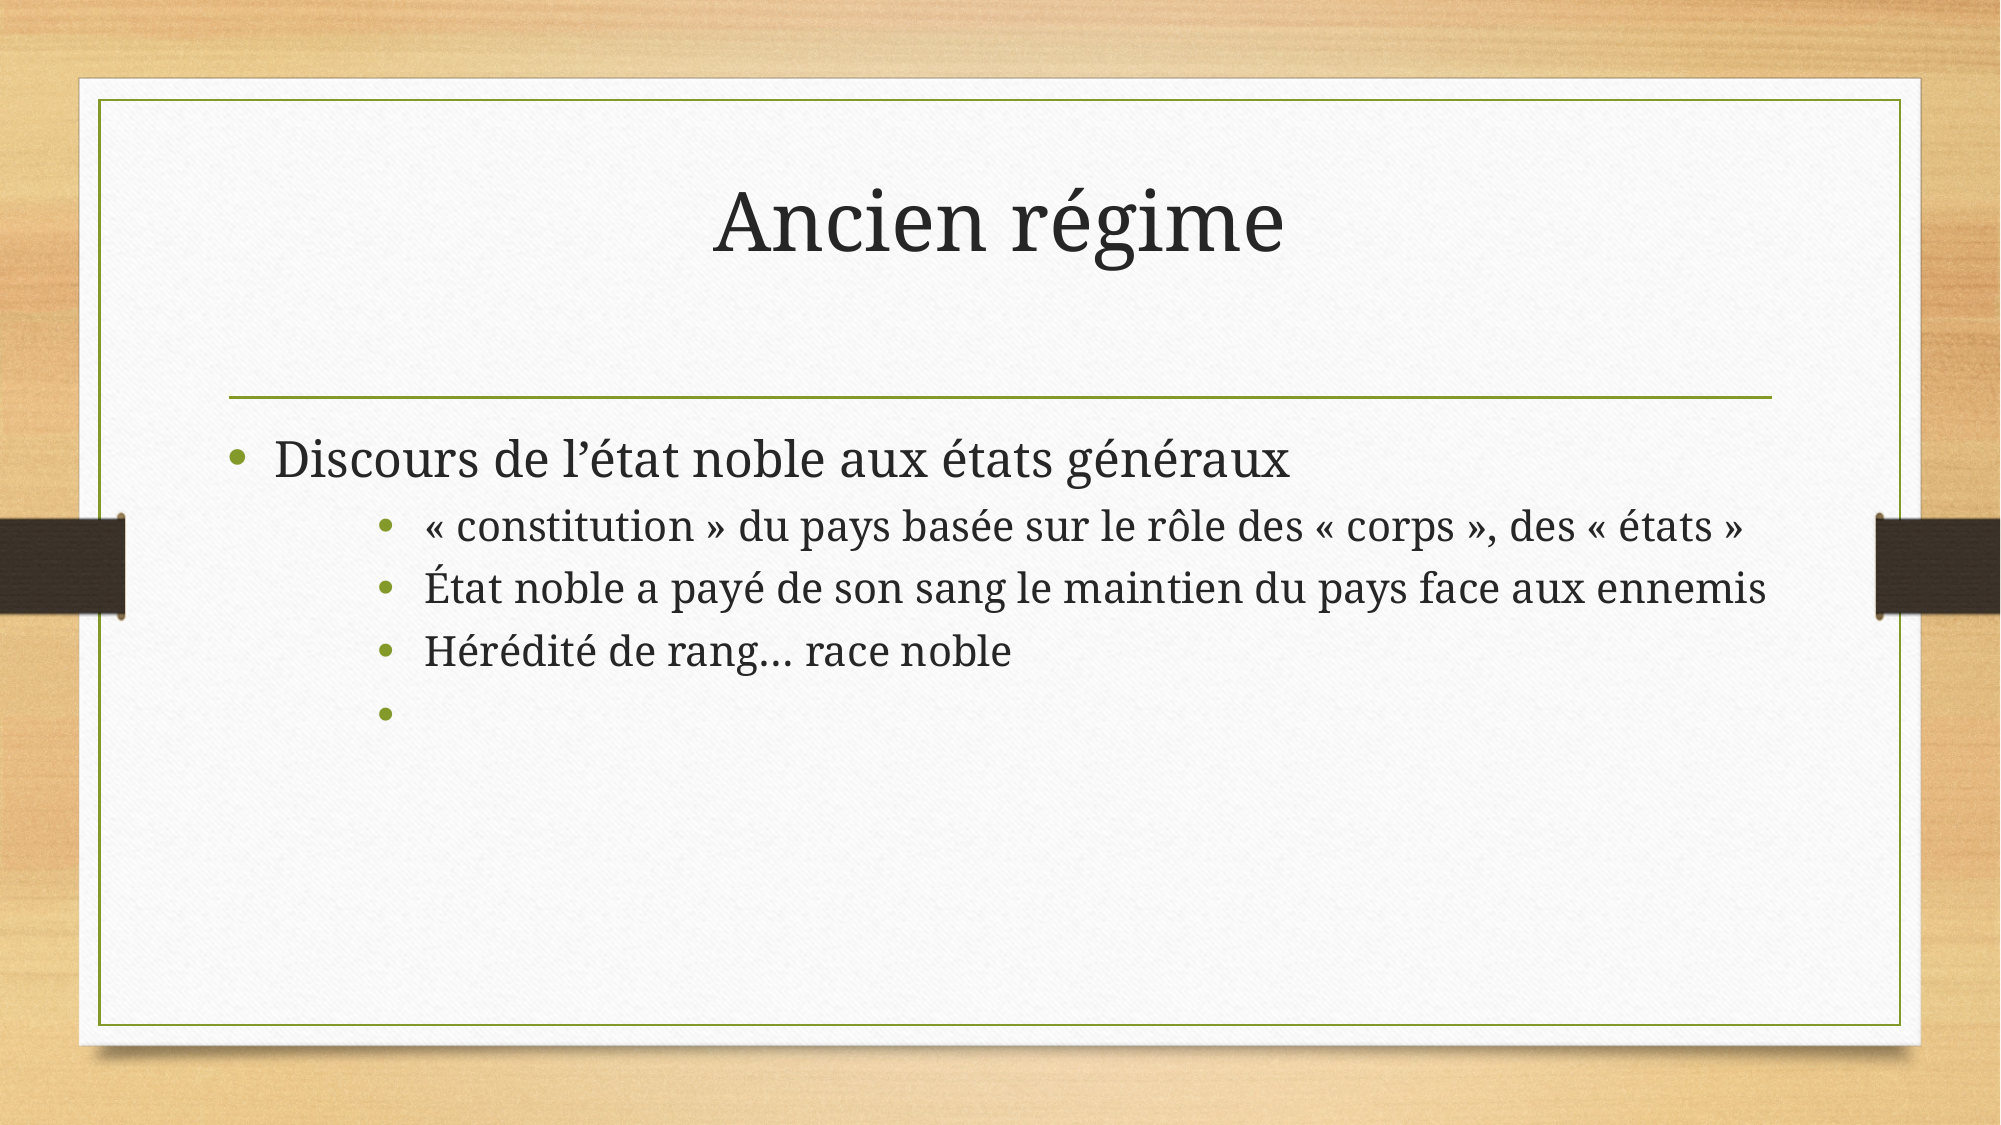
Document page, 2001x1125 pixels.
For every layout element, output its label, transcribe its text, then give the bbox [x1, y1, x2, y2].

list Discours de l’état noble aux états généraux « constitution » du pays basée sur le rôle des « corps », des « états » État noble a payé de son sang le maintien du pays face aux ennemis Hérédité de rang… race noble [212, 419, 1788, 964]
title Ancien régime [212, 161, 1788, 376]
